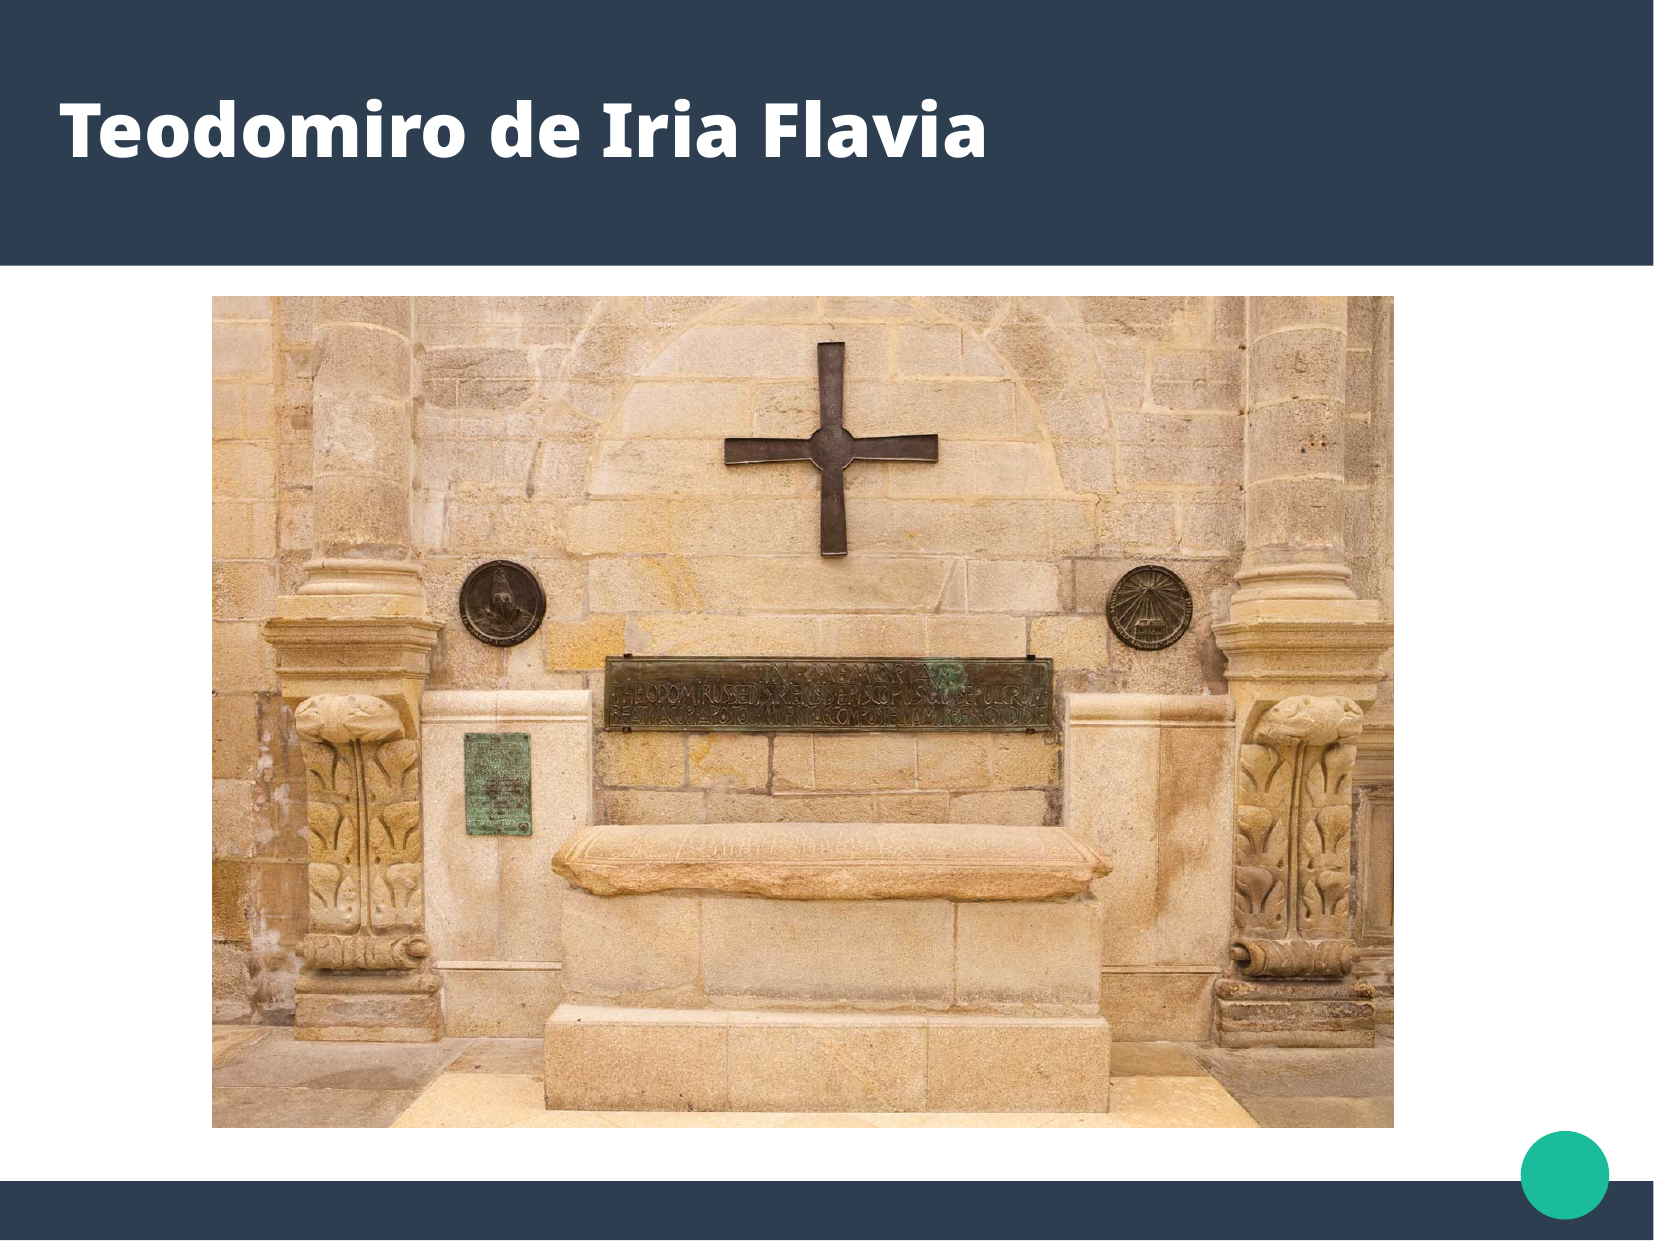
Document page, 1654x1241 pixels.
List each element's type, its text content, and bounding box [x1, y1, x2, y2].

title Teodomiro de Iria Flavia [59, 49, 1595, 207]
picture [212, 296, 1394, 1128]
